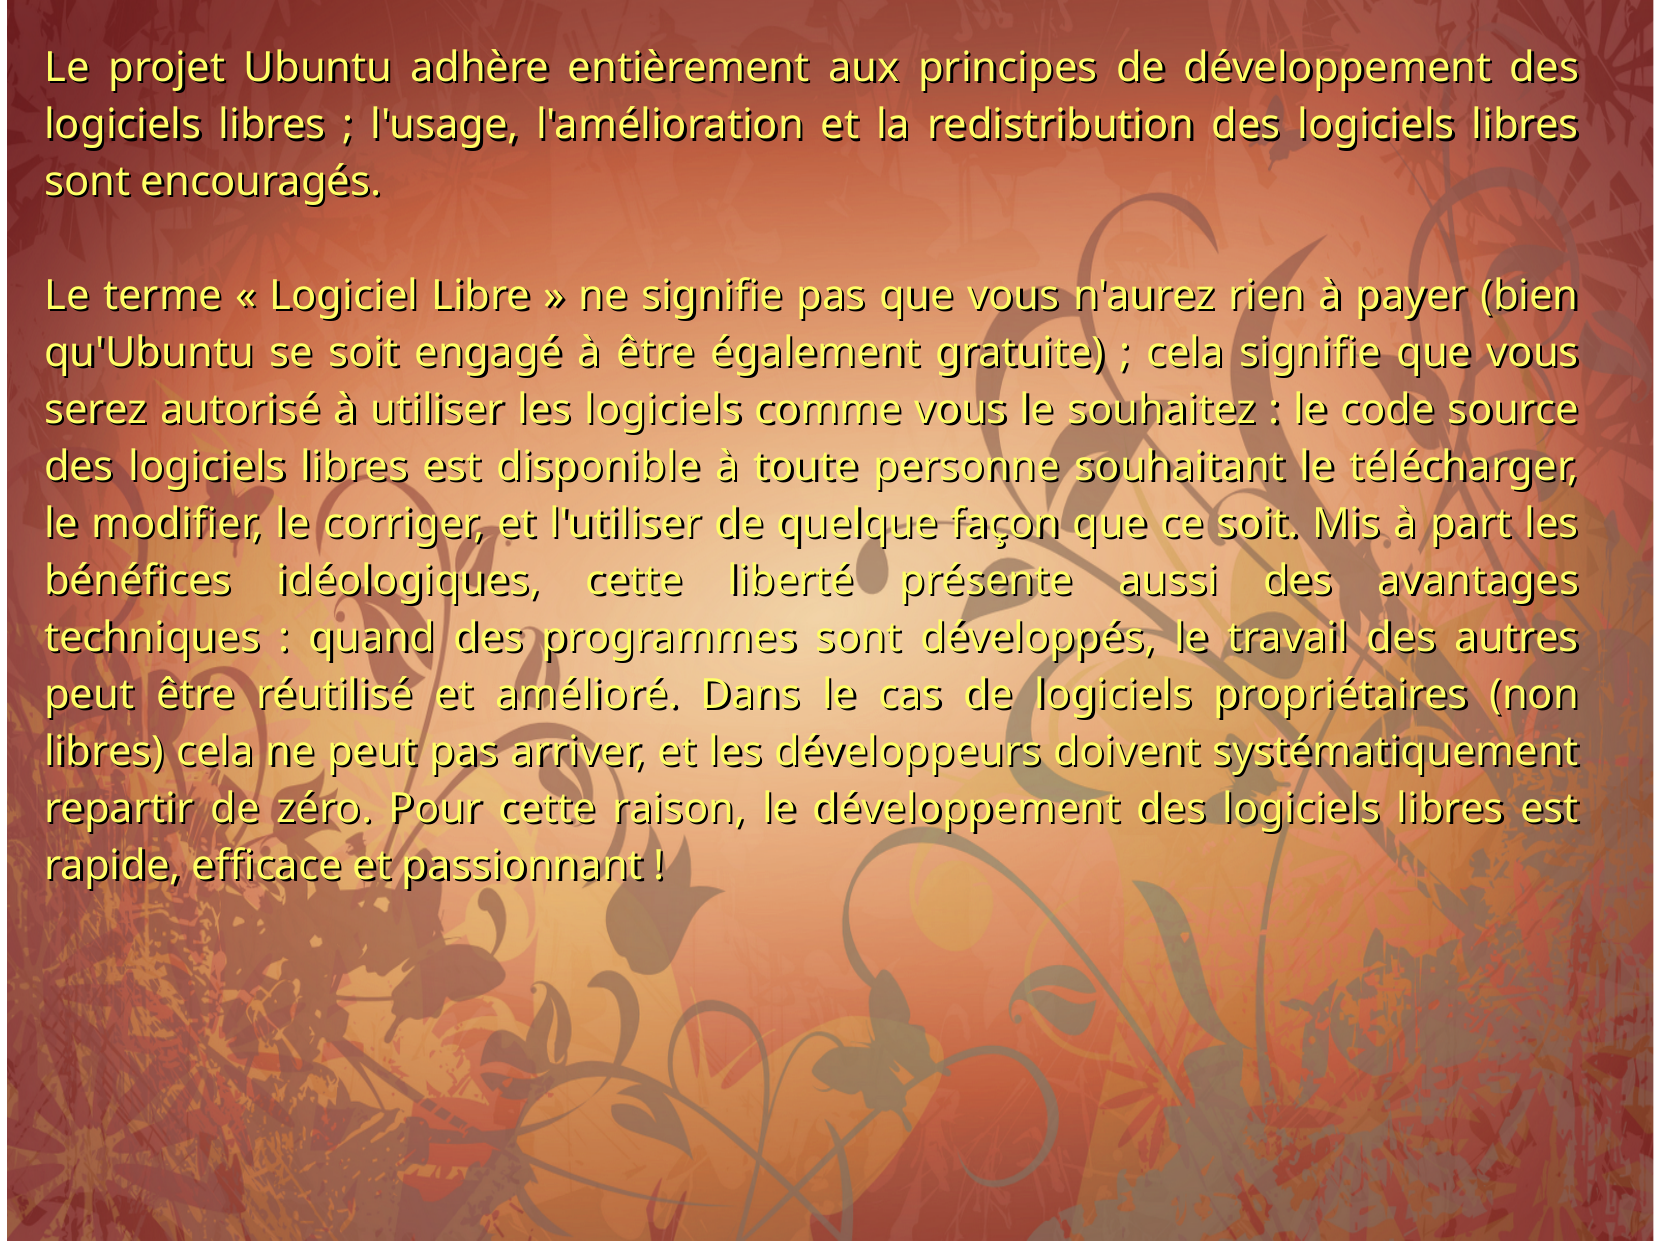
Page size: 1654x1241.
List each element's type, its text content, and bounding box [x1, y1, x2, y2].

picture [7, 0, 1654, 1241]
text_box Le projet Ubuntu adhère entièrement aux principes de développement des logiciels libres ; l'usage, l'amélioration et la redistribution des logiciels libres sont encouragés. Le terme « Logiciel Libre » ne signifie pas que vous n'aurez rien à payer (bien qu'Ubuntu se soit engagé à être également gratuite) ; cela signifie que vous serez autorisé à utiliser les logiciels comme vous le souhaitez : le code source des logiciels libres est disponible à toute personne souhaitant le télécharger, le modifier, le corriger, et l'utiliser de quelque façon que ce soit. Mis à part les bénéfices idéologiques, cette liberté présente aussi des avantages techniques : quand des programmes sont développés, le travail des autres peut être réutilisé et amélioré. Dans le cas de logiciels propriétaires (non libres) cela ne peut pas arriver, et les développeurs doivent systématiquement repartir de zéro. Pour cette raison, le développement des logiciels libres est rapide, efficace et passionnant ! [29, 29, 1595, 1241]
